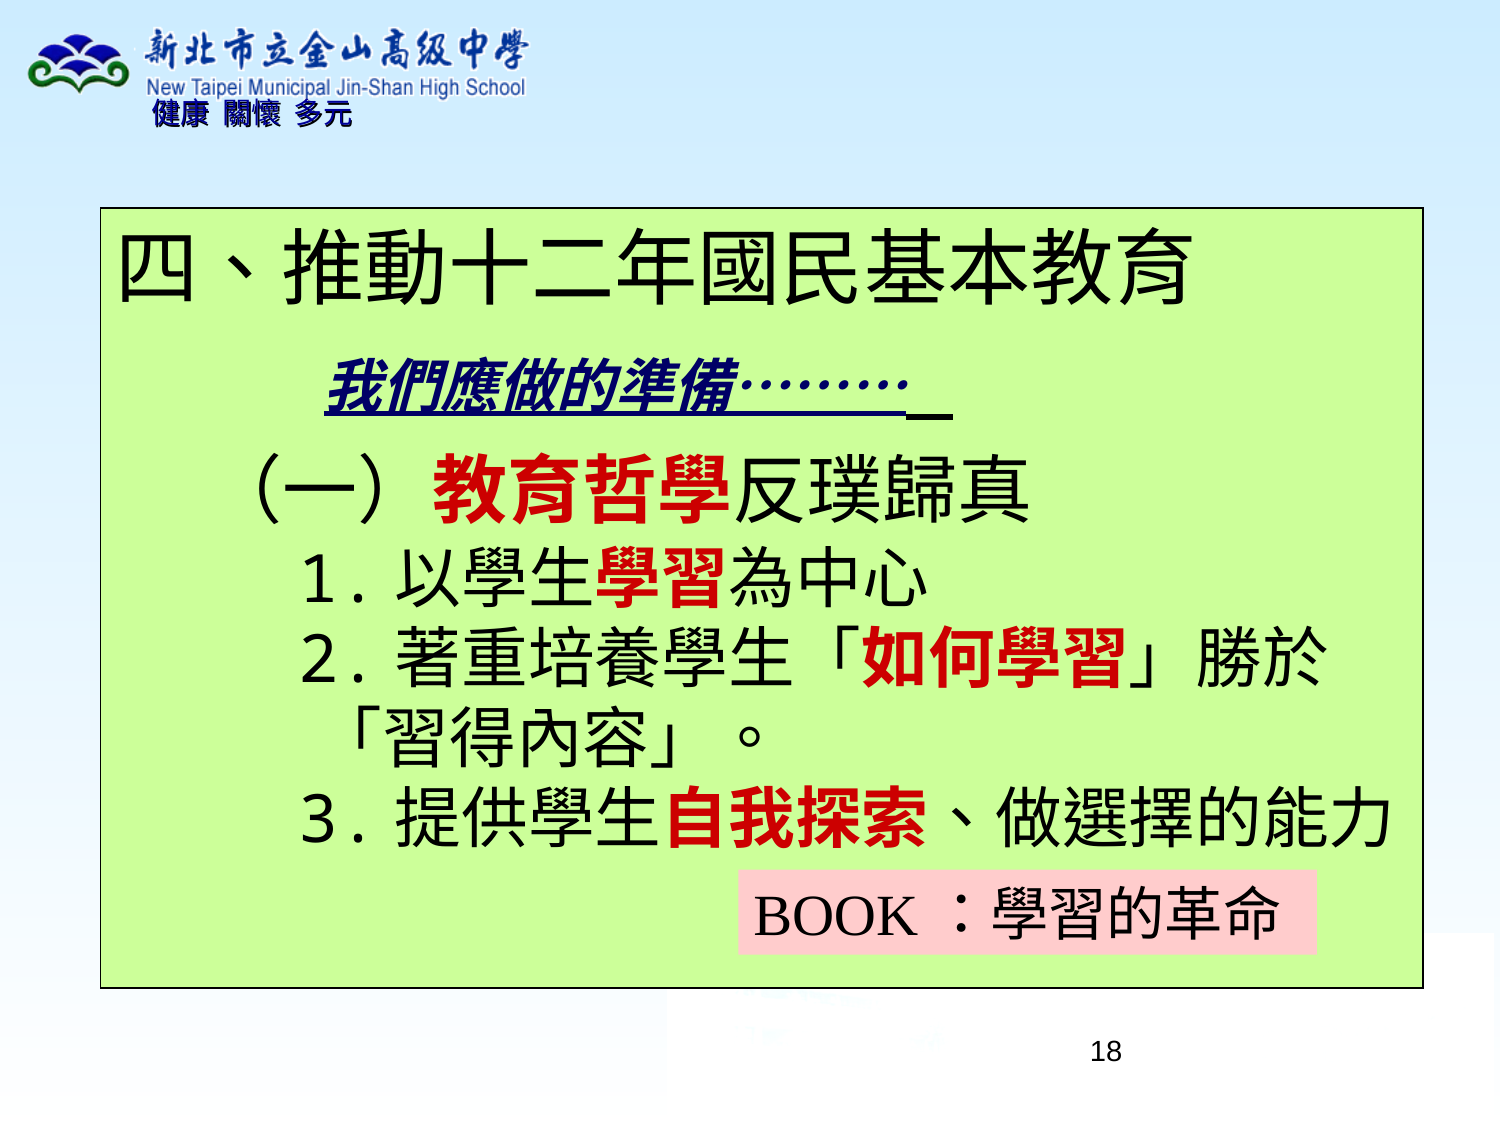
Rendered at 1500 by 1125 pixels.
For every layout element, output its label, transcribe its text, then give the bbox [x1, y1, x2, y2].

text_box [1074, 1024, 1426, 1103]
title 四、推動十二年國民基本教育 我們應做的準備……… （一）教育哲學反璞歸真 1.以學生學習為中心 2.著重培養學生「如何學習」勝於 「習得內容」。 3.提供學生自我探索、做選擇的能力 [100, 208, 1424, 988]
text_box BOOK：學習的革命 [738, 869, 1317, 955]
